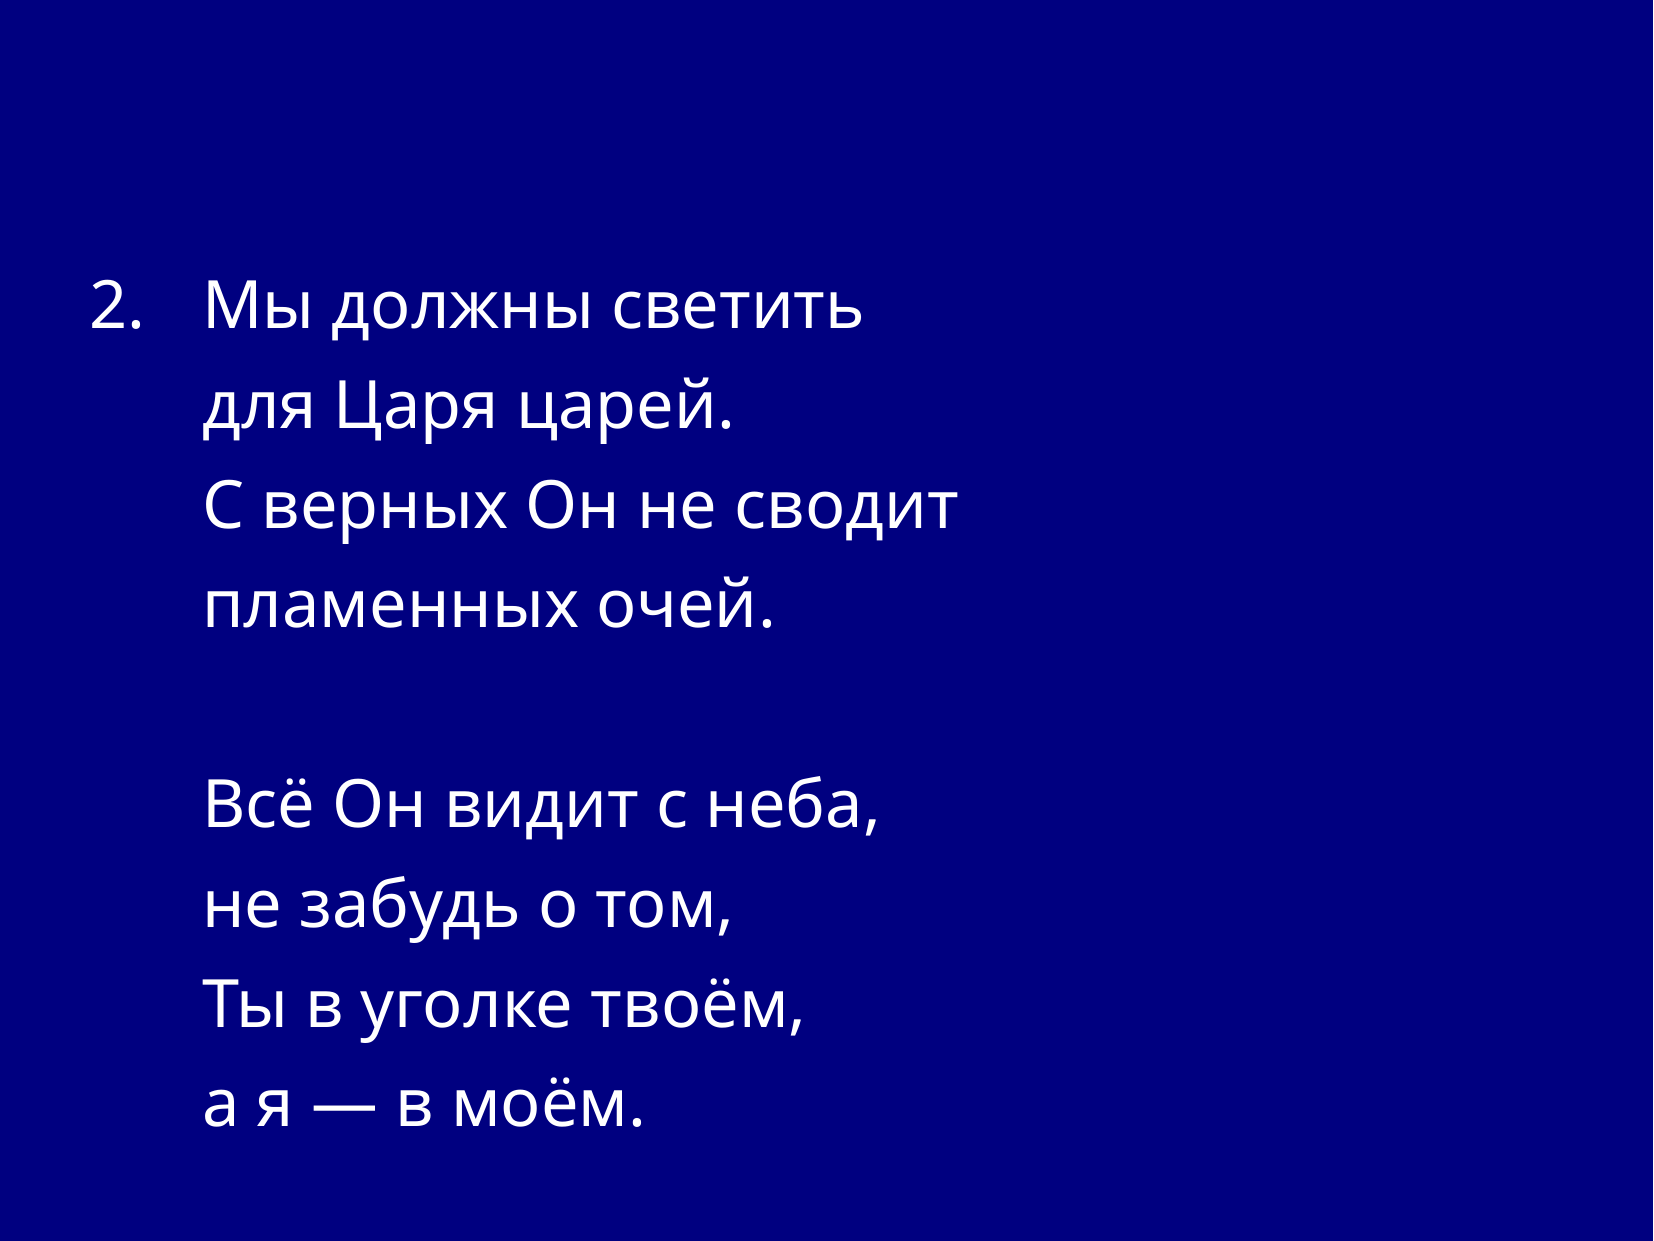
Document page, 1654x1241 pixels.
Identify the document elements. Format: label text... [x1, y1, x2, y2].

text_box 2. Мы должны светить для Царя царей. С верных Он не сводит пламенных очей. Всё Он видит с неба, не забудь о том, Ты в уголке твоём, а я — в моём. [75, 150, 1576, 1163]
